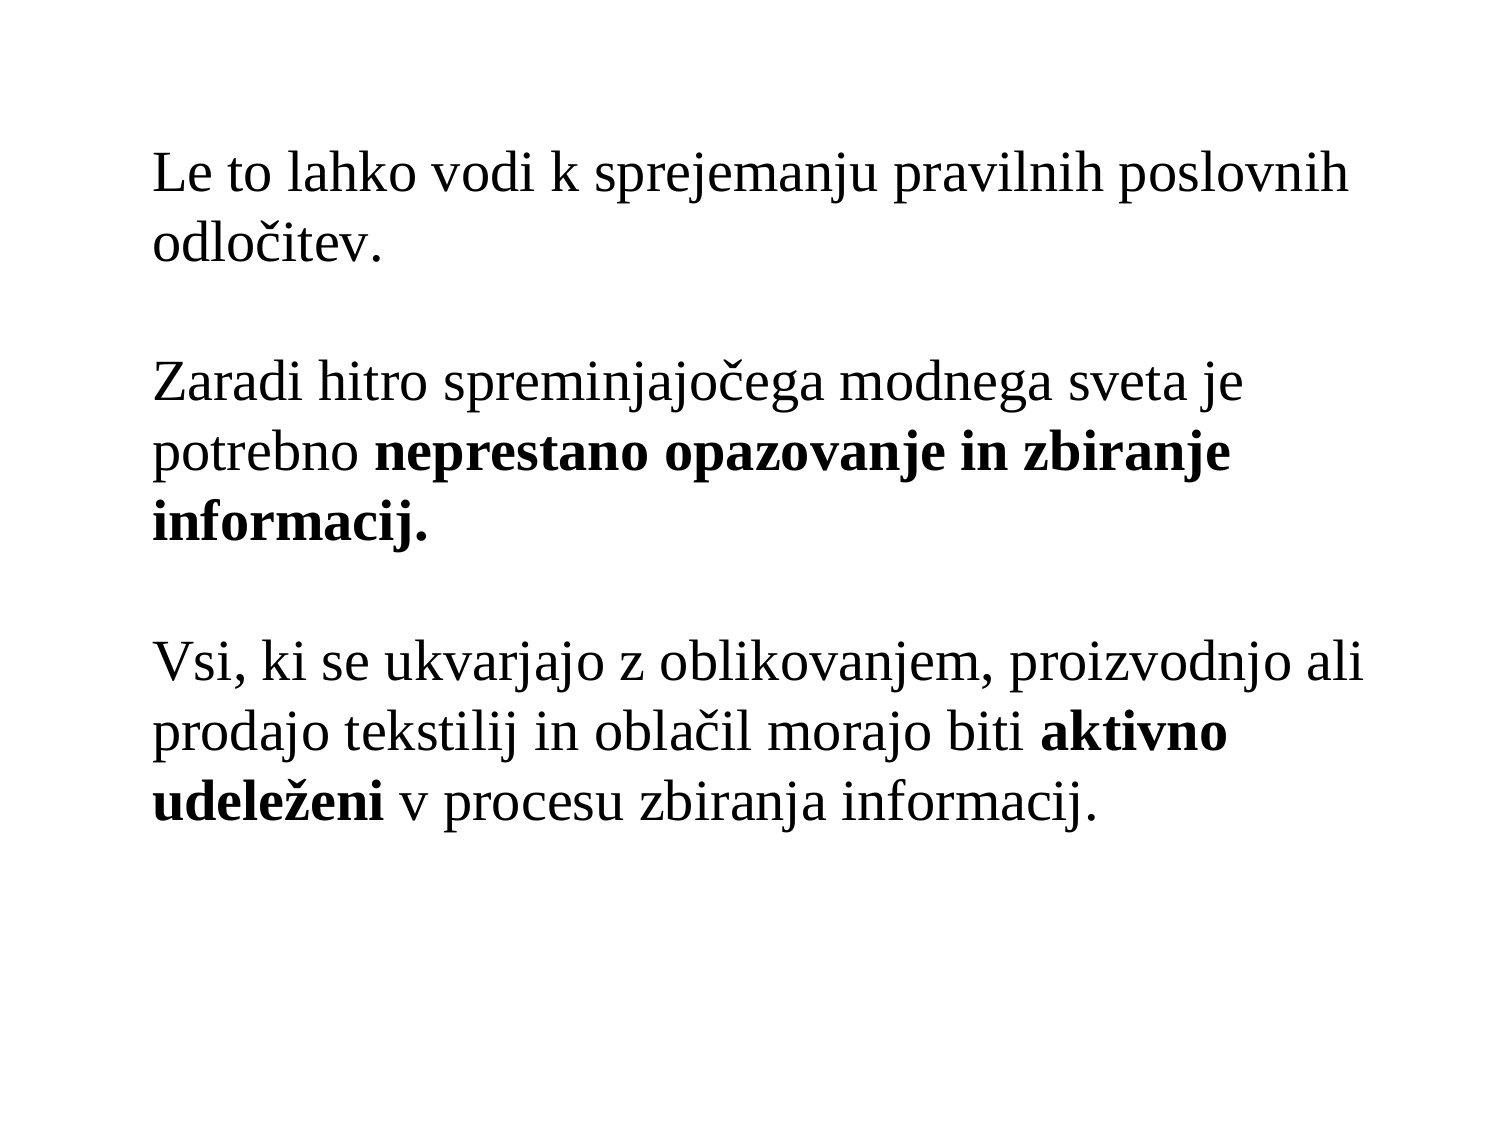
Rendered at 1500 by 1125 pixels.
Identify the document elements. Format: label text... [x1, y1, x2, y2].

text_box Le to lahko vodi k sprejemanju pravilnih poslovnih odločitev. Zaradi hitro spreminjajočega modnega sveta je potrebno neprestano opazovanje in zbiranje informacij. Vsi, ki se ukvarjajo z oblikovanjem, proizvodnjo ali prodajo tekstilij in oblačil morajo biti aktivno udeleženi v procesu zbiranja informacij. [137, 124, 1388, 841]
